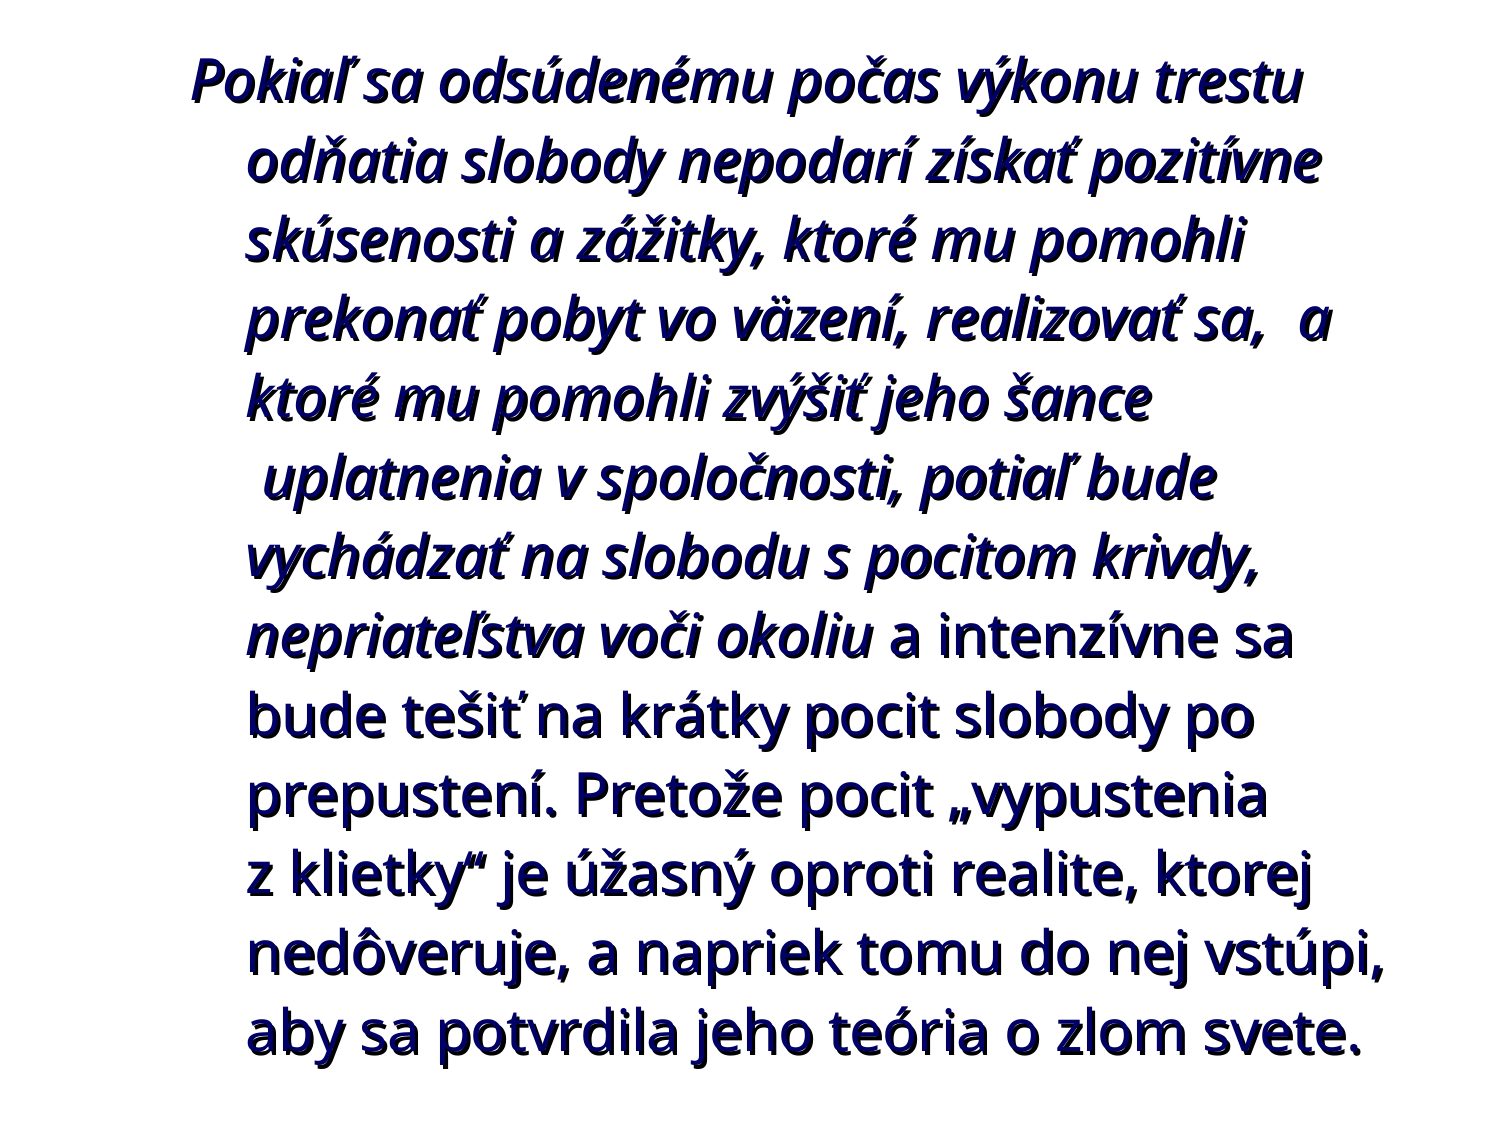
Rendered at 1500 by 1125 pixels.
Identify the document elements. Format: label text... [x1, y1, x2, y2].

list Pokiaľ sa odsúdenému počas výkonu trestu odňatia slobody nepodarí získať pozitívne skúsenosti a zážitky, ktoré mu pomohli prekonať pobyt vo väzení, realizovať sa, a ktoré mu pomohli zvýšiť jeho šance uplatnenia v spoločnosti, potiaľ bude vychádzať na slobodu s pocitom krivdy, nepriateľstva voči okoliu a intenzívne sa bude tešiť na krátky pocit slobody po prepustení. Pretože pocit „vypustenia z klietky“ je úžasný oproti realite, ktorej nedôveruje, a napriek tomu do nej vstúpi, aby sa potvrdila jeho teória o zlom svete. [174, 31, 1413, 1063]
